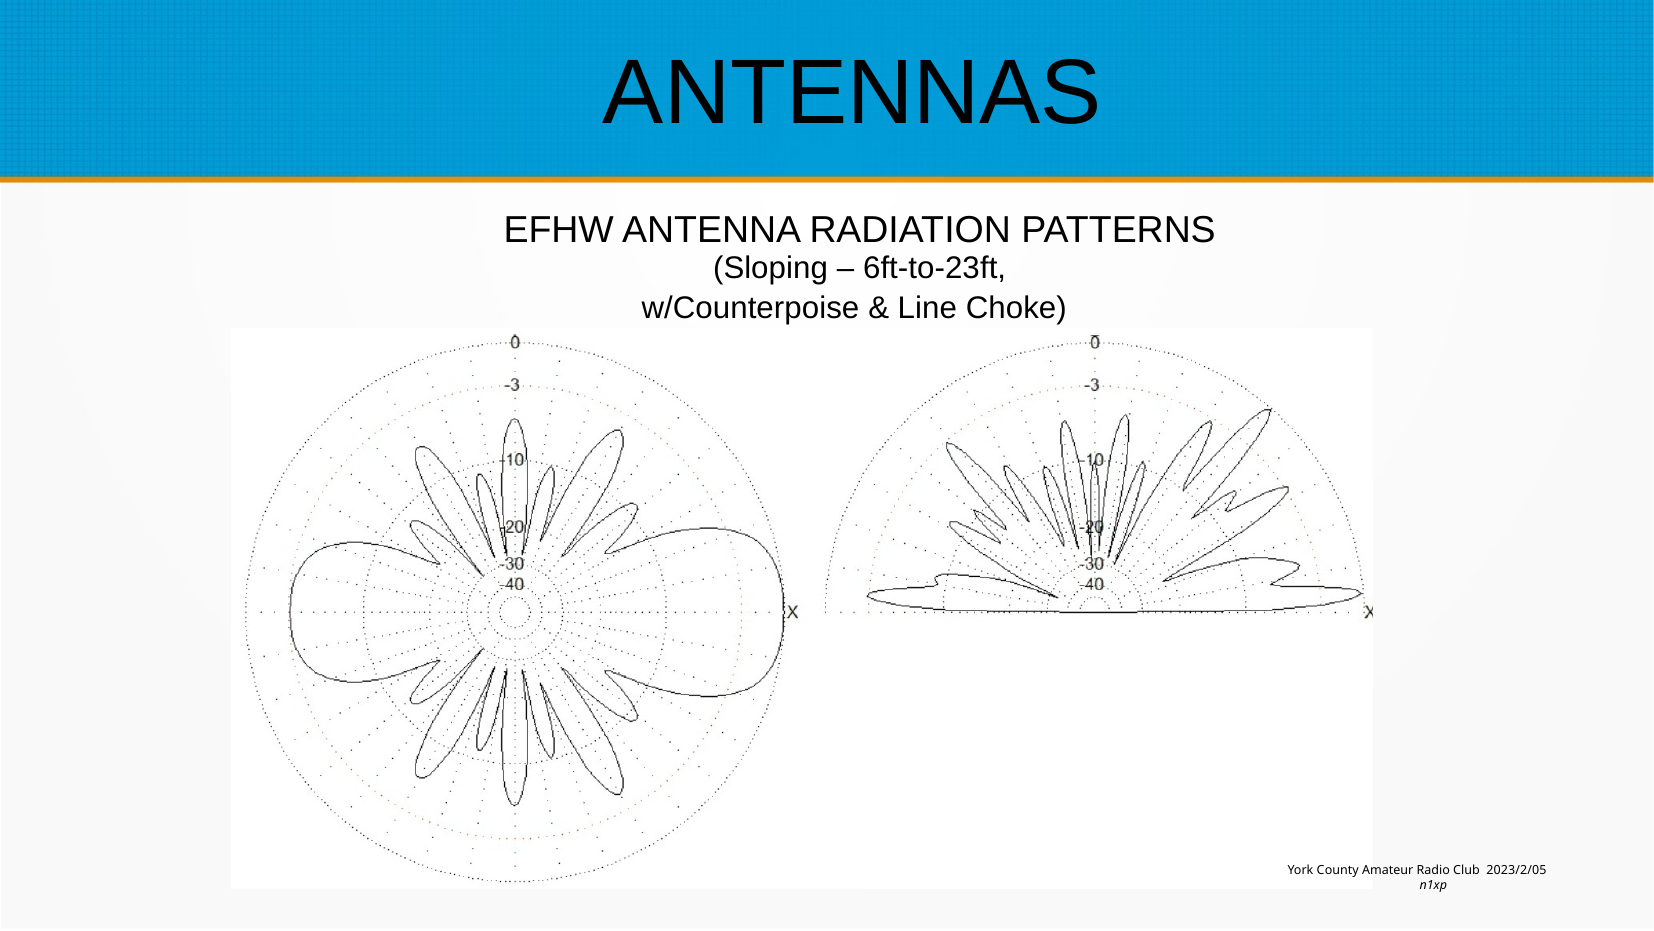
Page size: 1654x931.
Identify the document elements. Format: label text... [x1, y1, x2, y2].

picture [0, 175, 1654, 931]
text_box York County Amateur Radio Club 2023/2/05 n1xp [1281, 856, 1585, 897]
text_box EFHW ANTENNA RADIATION PATTERNS (Sloping – 6ft-to-23ft, w/Counterpoise & Line Choke) [469, 200, 1250, 335]
text_box ANTENNAS [230, 33, 1475, 151]
